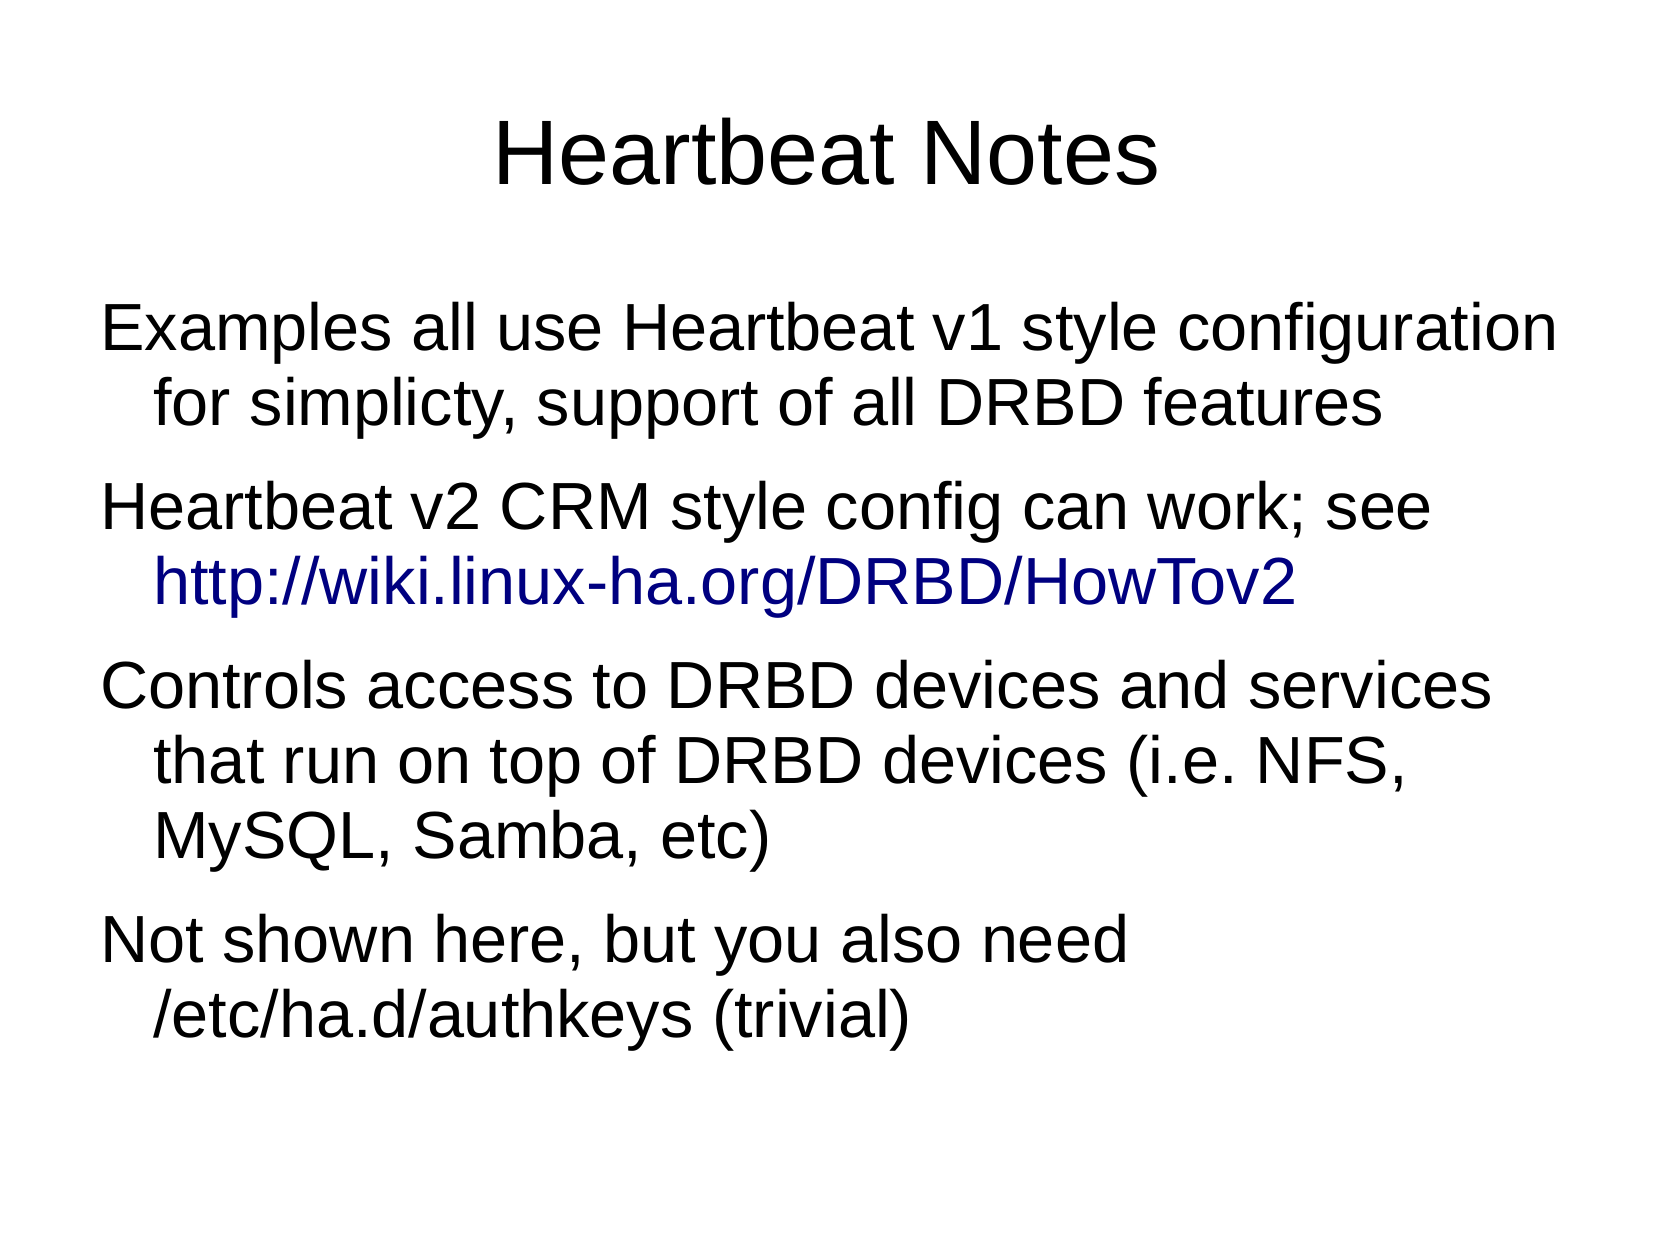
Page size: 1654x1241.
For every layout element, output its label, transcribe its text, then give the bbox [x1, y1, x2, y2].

title Heartbeat Notes [82, 56, 1571, 250]
list Examples all use Heartbeat v1 style configuration for simplicty, support of all DRBD features Heartbeat v2 CRM style config can work; see http://wiki.linux-ha.org/DRBD/HowTov2 Controls access to DRBD devices and services that run on top of DRBD devices (i.e. NFS, MySQL, Samba, etc) Not shown here, but you also need /etc/ha.d/authkeys (trivial) [82, 290, 1571, 1127]
